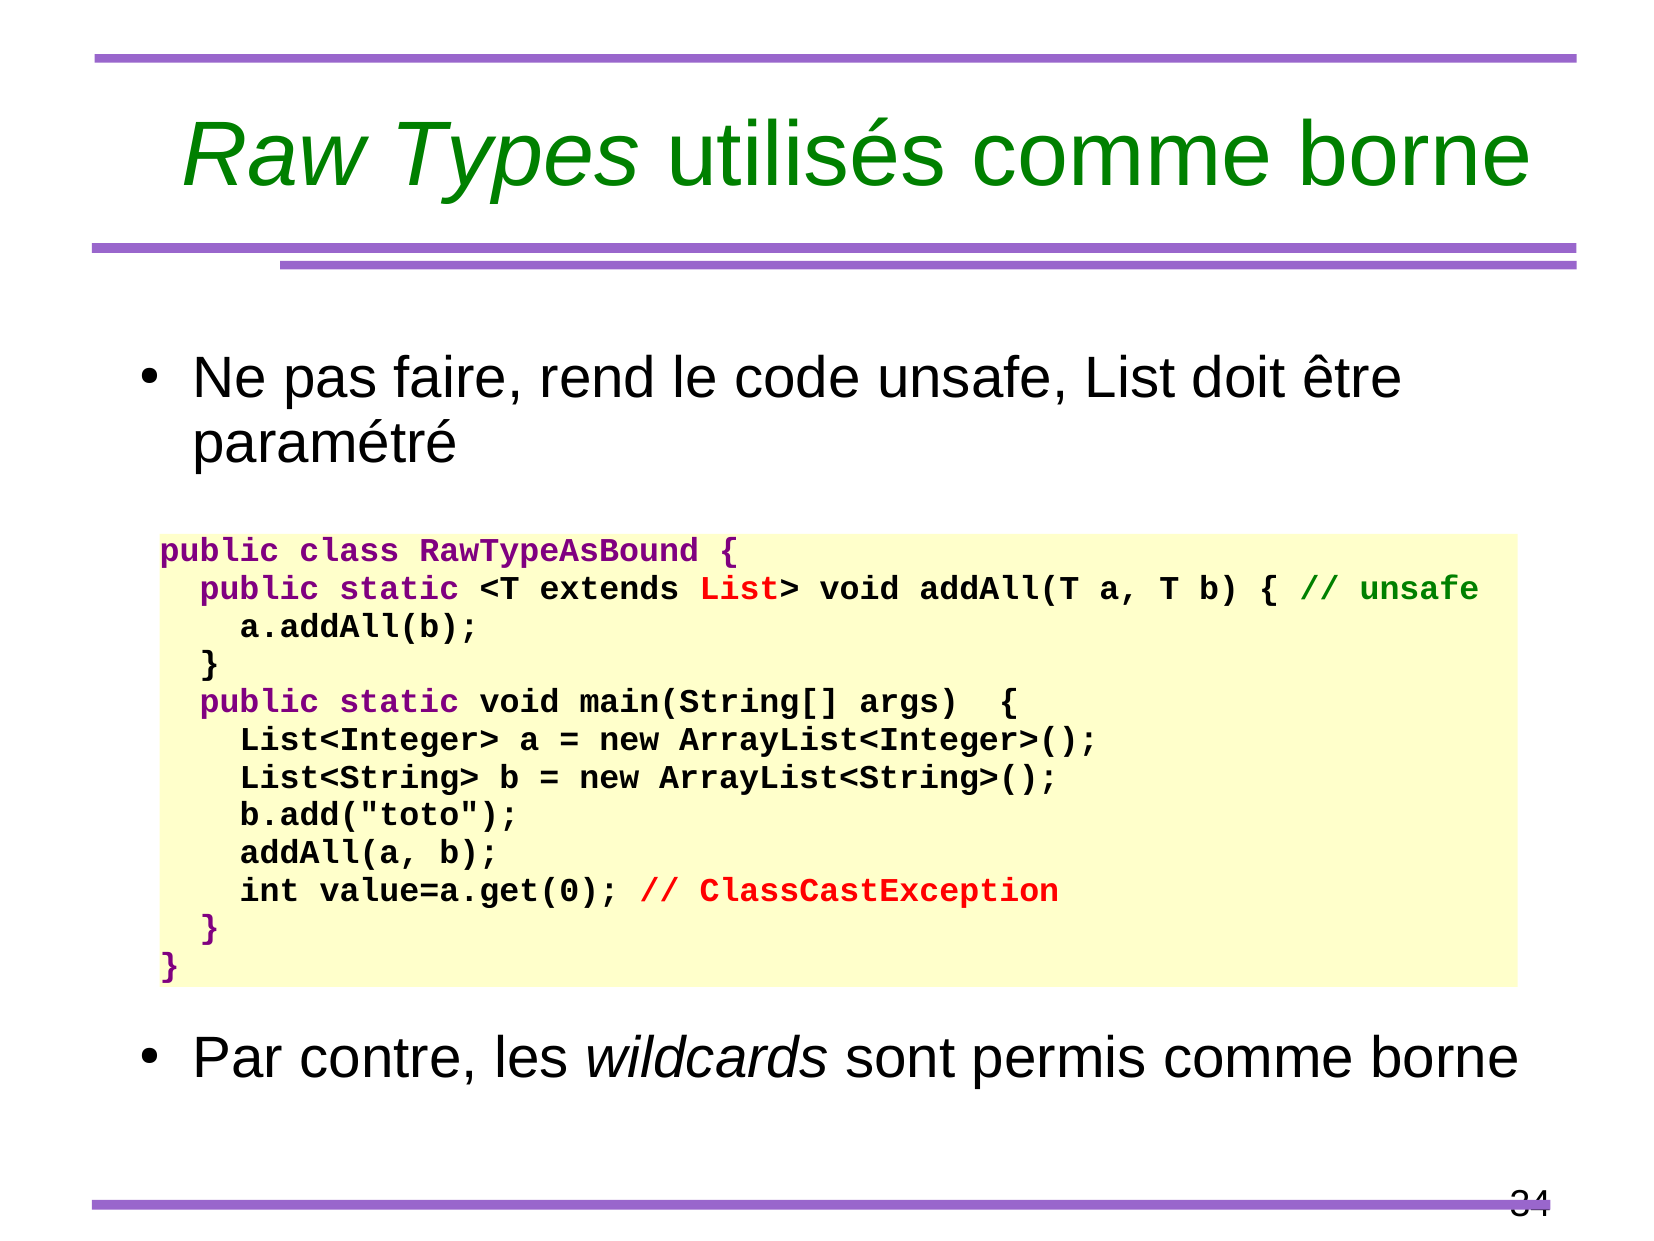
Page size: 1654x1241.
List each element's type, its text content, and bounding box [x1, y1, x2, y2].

list Ne pas faire, rend le code unsafe, List doit être paramétré Par contre, les wildcards sont permis comme borne [121, 344, 1534, 1142]
text_box public class RawTypeAsBound { public static <T extends List> void addAll(T a, T b) { // unsafe a.addAll(b); } public static void main(String[] args) { List<Integer> a = new ArrayList<Integer>(); List<String> b = new ArrayList<String>(); b.add("toto"); addAll(a, b); int value=a.get(0); // ClassCastException } } [159, 533, 1518, 987]
title Raw Types utilisés comme borne [121, 49, 1534, 257]
